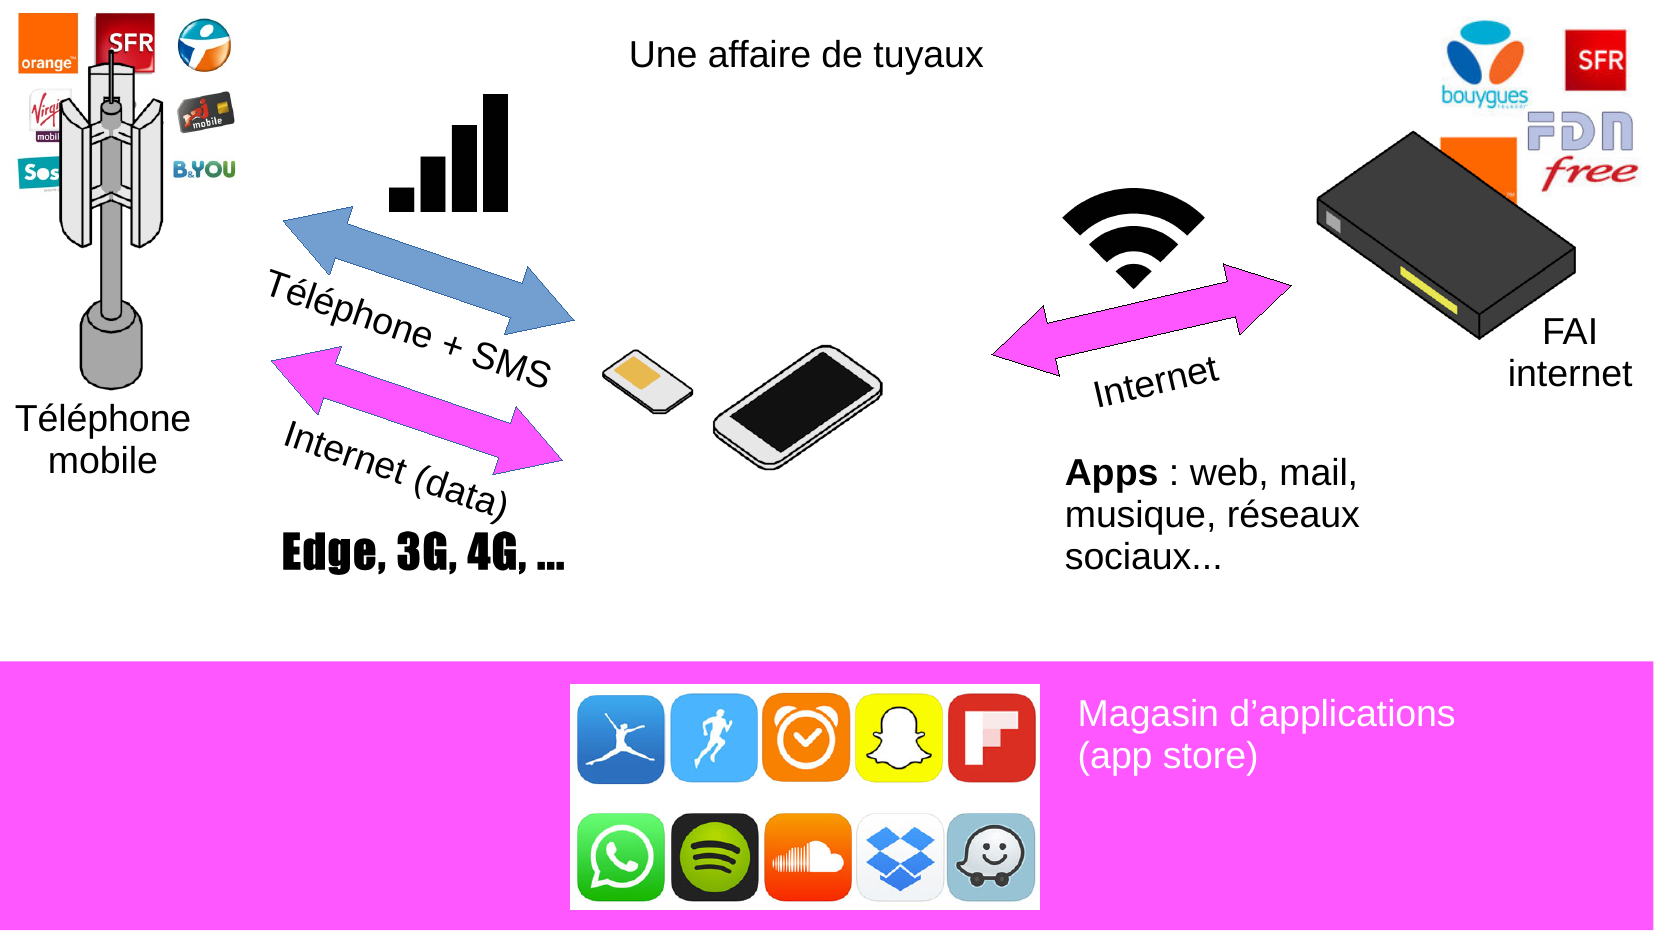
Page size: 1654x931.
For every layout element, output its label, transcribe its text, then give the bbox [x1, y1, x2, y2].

picture [1062, 188, 1205, 289]
picture [590, 318, 910, 508]
text_box FAI internet [1493, 302, 1648, 402]
text_box [0, 661, 1654, 931]
text_box Internet [991, 263, 1292, 377]
text_box Téléphone + SMS [283, 206, 575, 335]
picture [570, 684, 1040, 910]
picture [1287, 7, 1647, 362]
picture [0, 0, 250, 389]
text_box Apps : web, mail, musique, réseaux sociaux... [1050, 444, 1501, 586]
text_box Une affaire de tuyaux [614, 25, 1004, 83]
picture [283, 531, 564, 575]
text_box Internet (data) [271, 346, 563, 475]
text_box Téléphone mobile [0, 389, 207, 489]
picture [389, 94, 508, 212]
text_box Magasin d’applications (app store) [1062, 685, 1473, 784]
